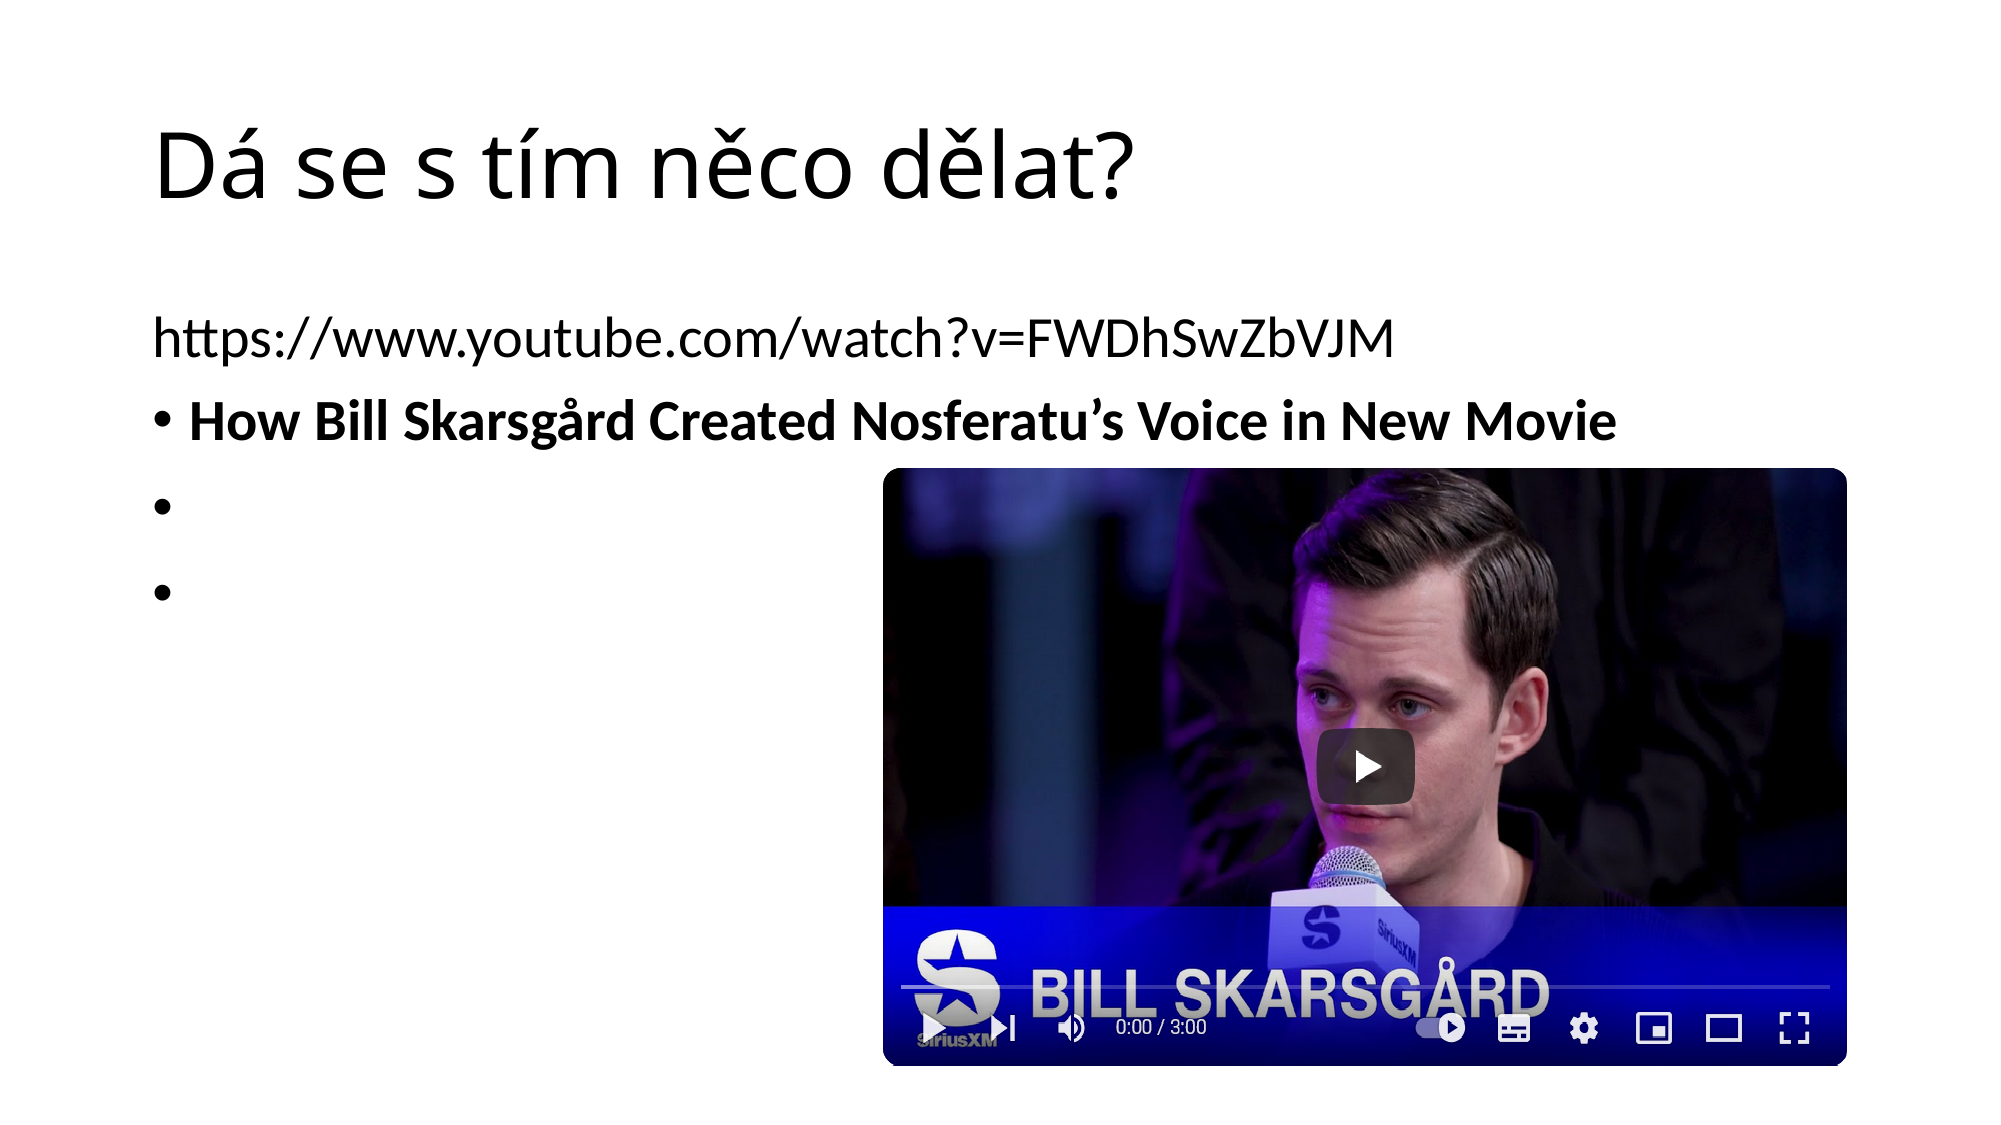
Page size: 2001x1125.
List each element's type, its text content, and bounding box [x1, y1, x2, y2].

picture [883, 469, 1847, 1066]
title Dá se s tím něco dělat? [137, 59, 1863, 278]
list https://www.youtube.com/watch?v=FWDhSwZbVJM How Bill Skarsgård Created Nosferatu’s Voice in New Movie [137, 299, 1863, 1014]
